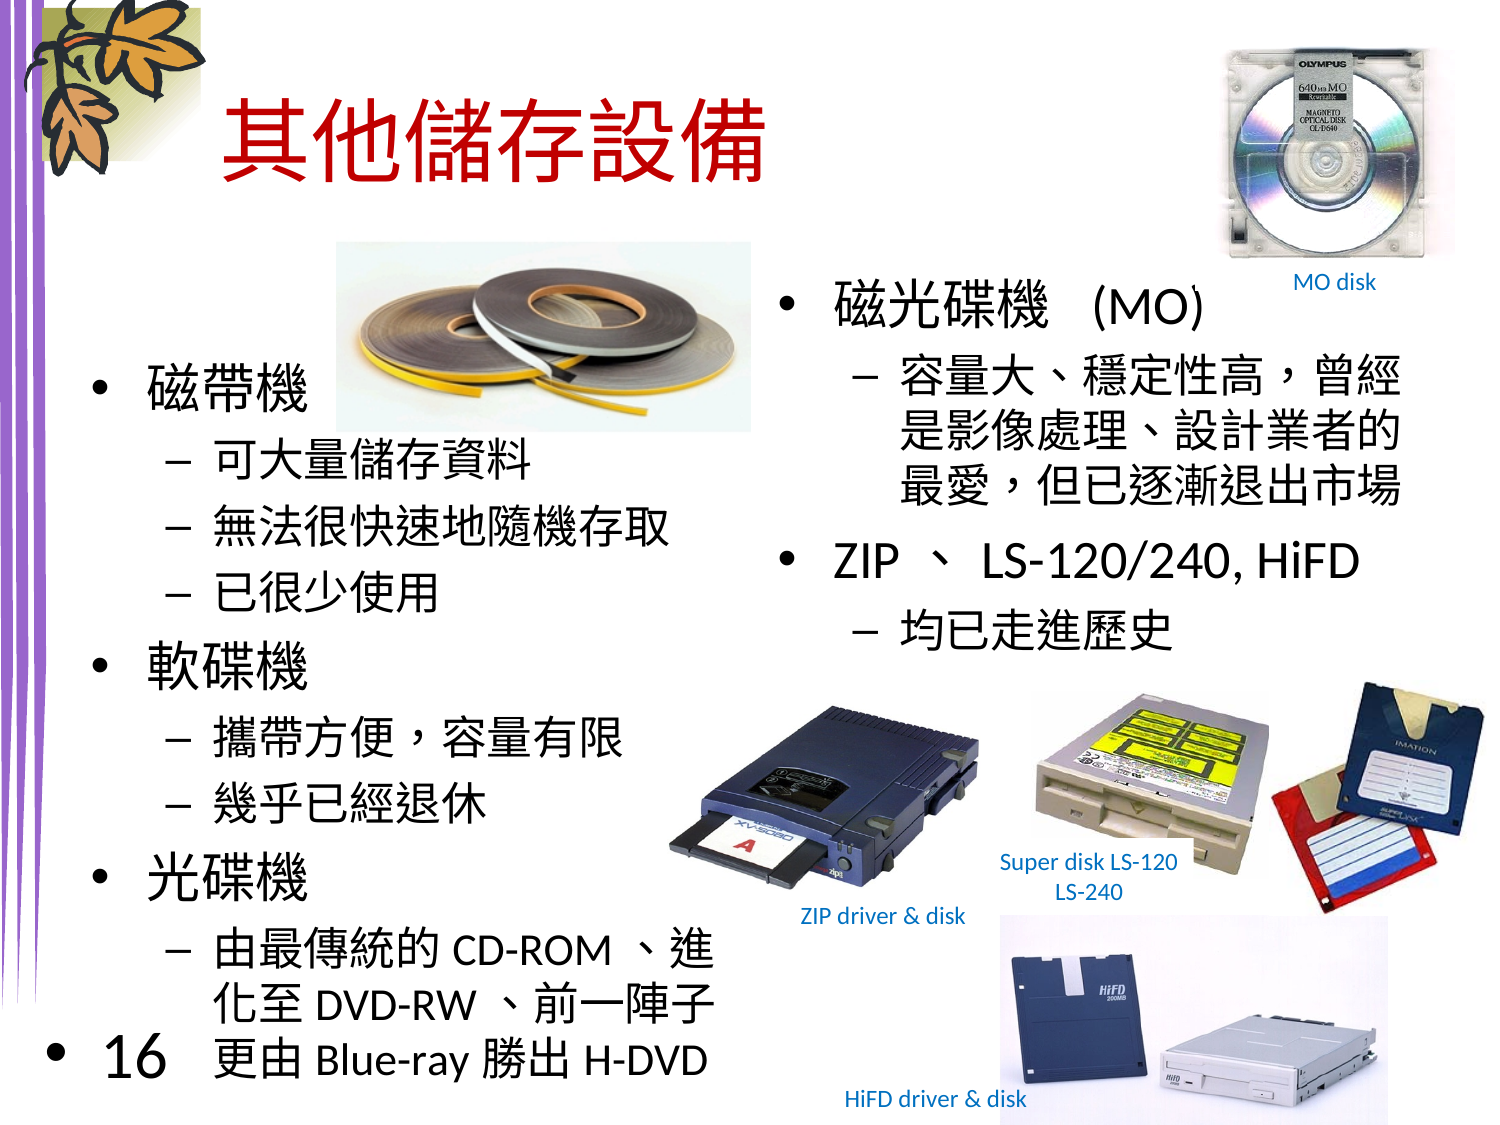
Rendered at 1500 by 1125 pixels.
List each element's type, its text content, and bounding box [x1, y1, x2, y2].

list 磁光碟機 (MO) 容量大、穩定性高，曾經是影像處理、設計業者的最愛，但已逐漸退出市場 ZIP、LS-120/240, HiFD 均已走進歷史 [762, 262, 1426, 731]
picture [999, 680, 1487, 1125]
text_box MO disk [1278, 257, 1392, 304]
picture [667, 703, 981, 891]
picture [336, 233, 751, 527]
picture [1195, 23, 1455, 291]
text_box HiFD driver & disk [829, 1074, 1043, 1121]
text_box ZIP driver & disk [785, 892, 982, 938]
list 磁帶機 可大量儲存資料 無法很快速地隨機存取 已很少使用 軟碟機 攜帶方便，容量有限 幾乎已經退休 光碟機 由最傳統的CD-ROM、進化至DVD-RW、前一陣子更由Blue-ray勝出H-DVD [75, 346, 739, 1093]
title 其他儲存設備 [75, 45, 916, 233]
text_box Super disk LS-120 LS-240 [985, 838, 1194, 914]
